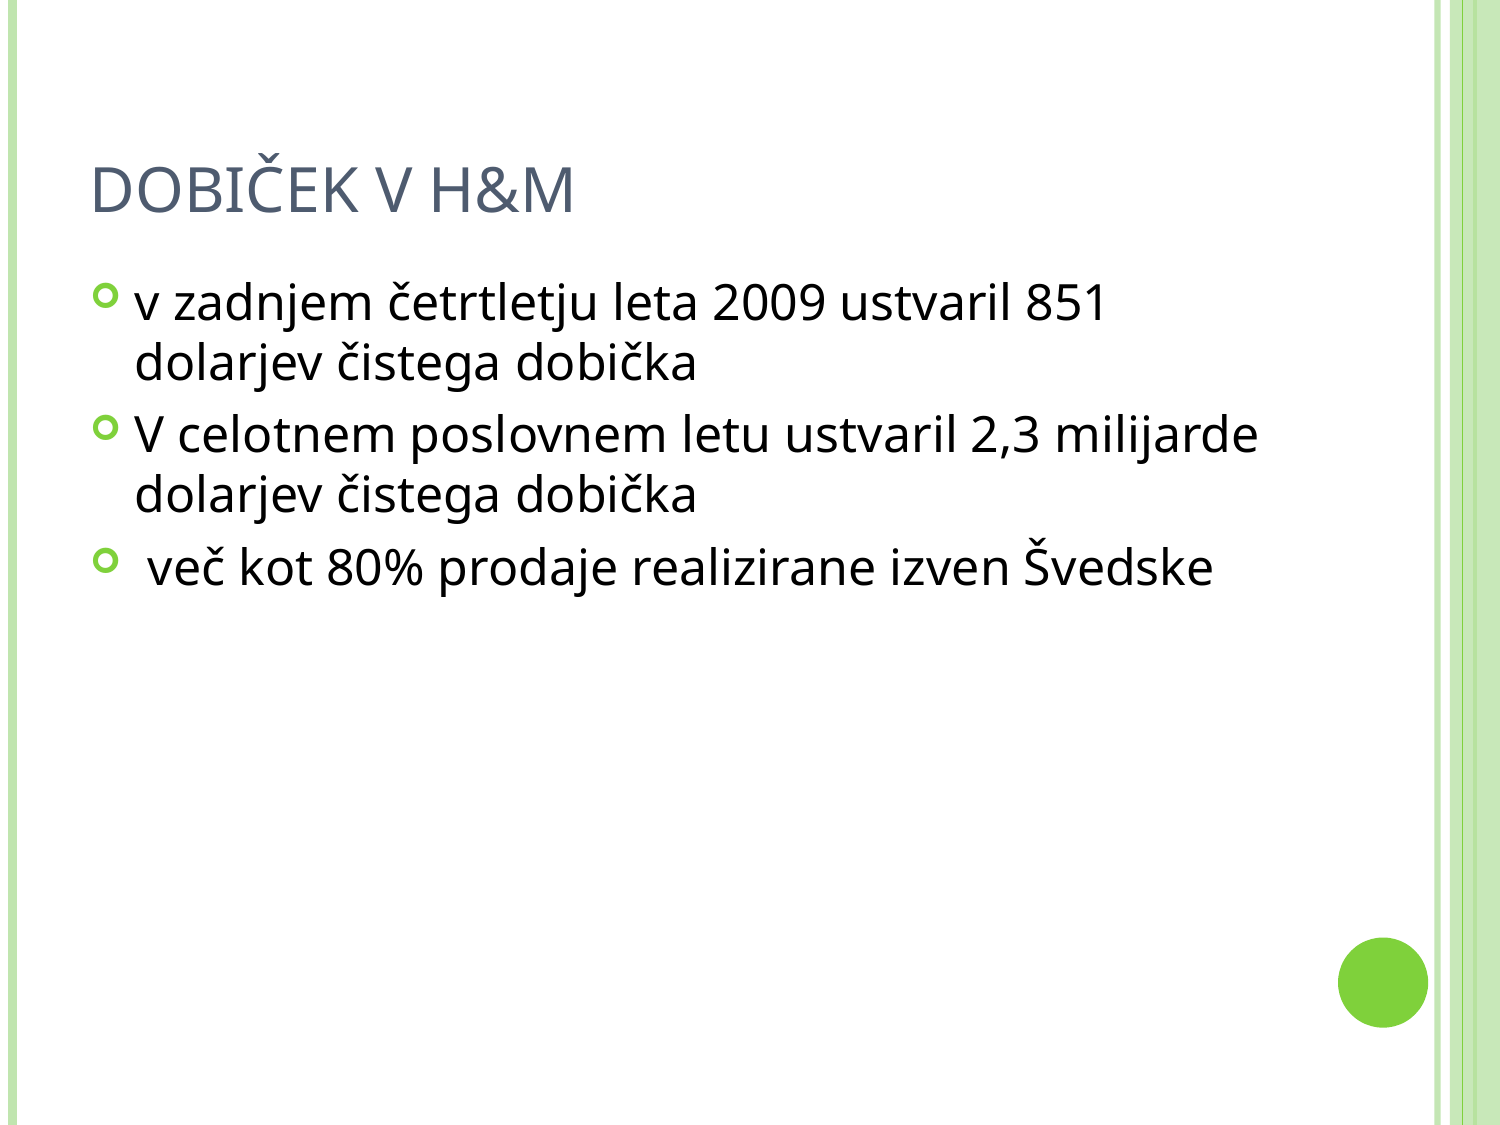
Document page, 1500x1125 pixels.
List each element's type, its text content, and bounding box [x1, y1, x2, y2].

list v zadnjem četrtletju leta 2009 ustvaril 851 dolarjev čistega dobička V celotnem poslovnem letu ustvaril 2,3 milijarde dolarjev čistega dobička več kot 80% prodaje realizirane izven Švedske [74, 262, 1300, 1063]
title DOBIČEK V H&M [74, 44, 1300, 233]
